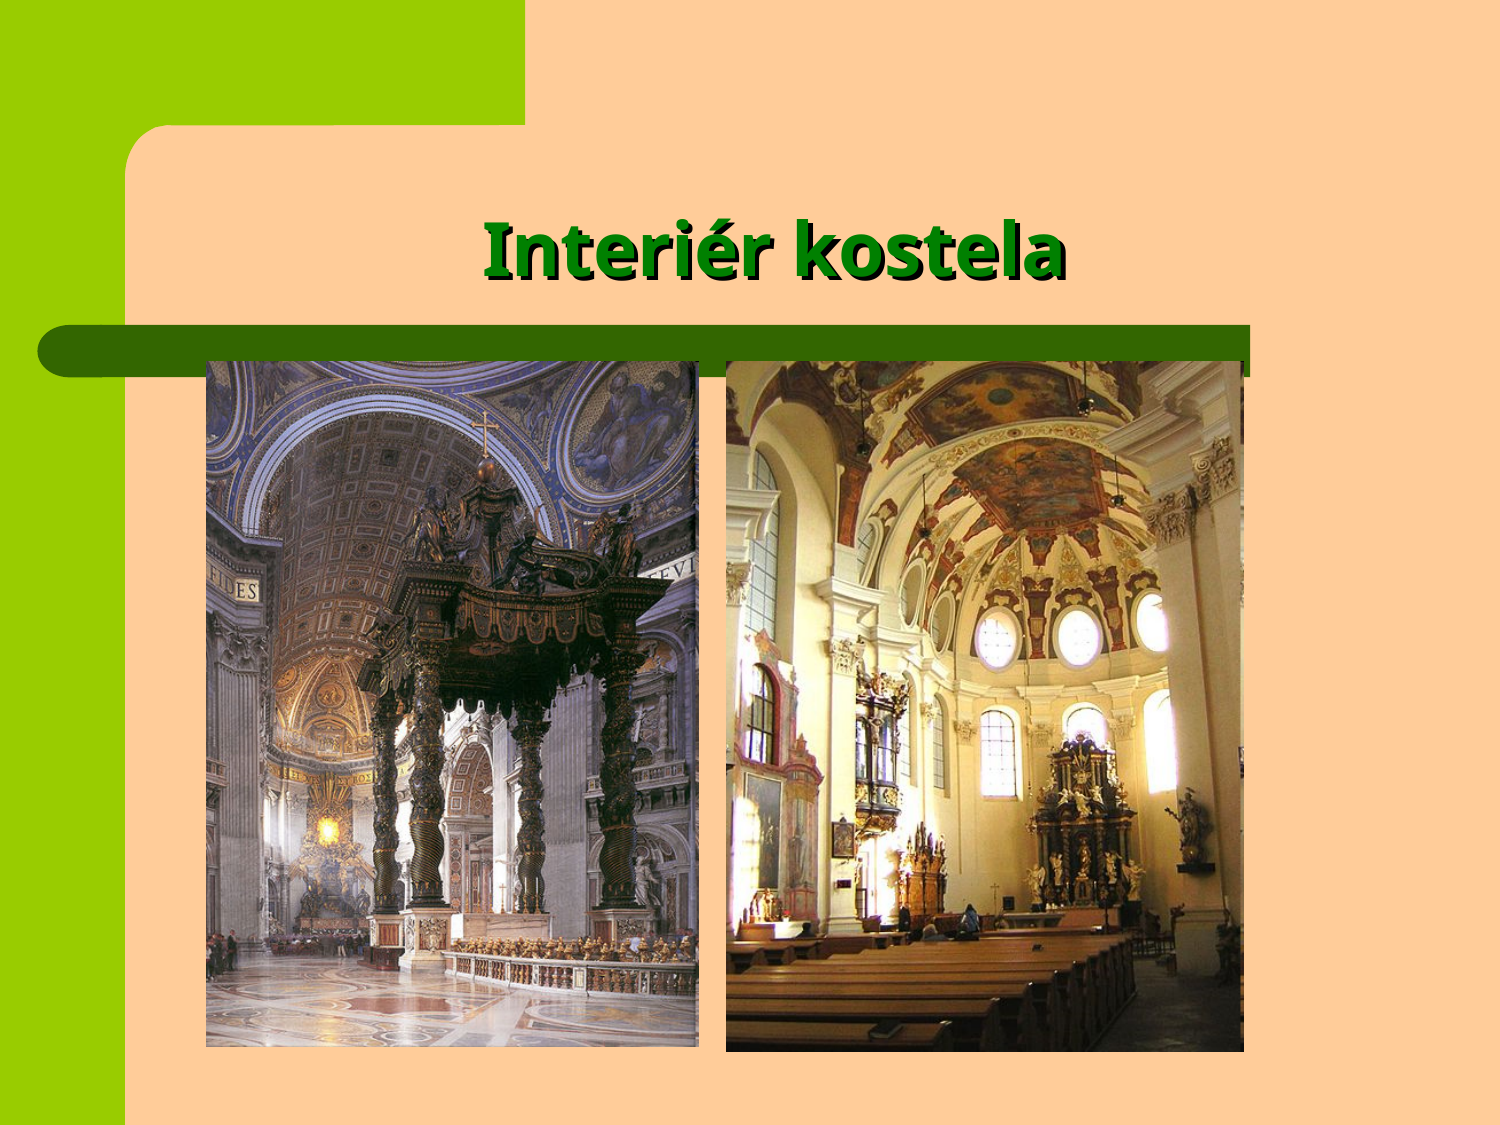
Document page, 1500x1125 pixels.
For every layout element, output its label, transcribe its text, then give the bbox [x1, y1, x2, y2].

picture [206, 361, 699, 1047]
picture [726, 361, 1244, 1052]
title Interiér kostela [136, 136, 1414, 301]
